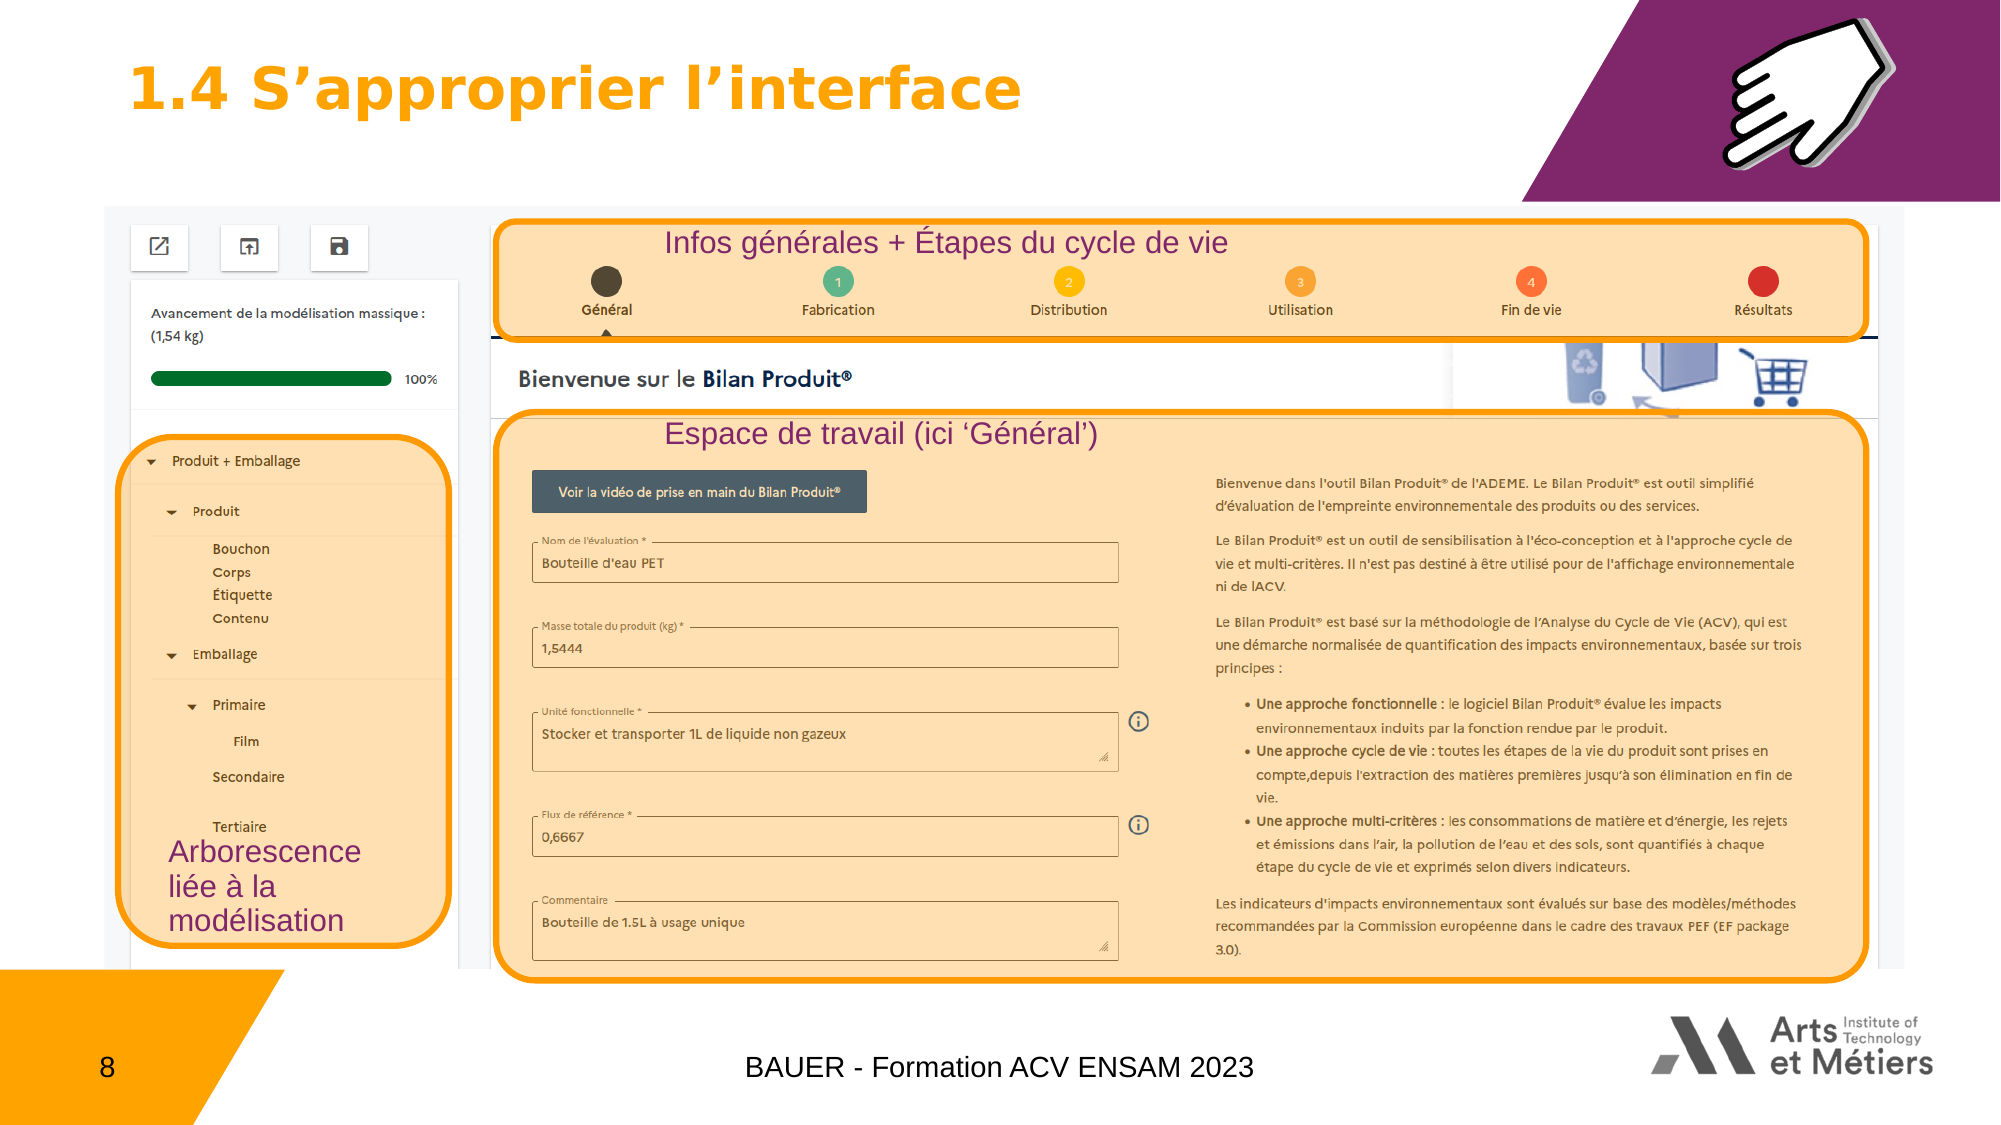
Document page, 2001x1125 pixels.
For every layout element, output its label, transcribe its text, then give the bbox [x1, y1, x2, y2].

picture [1631, 997, 1952, 1093]
picture [104, 0, 2001, 969]
text_box Infos générales + Étapes du cycle de vie [649, 218, 1441, 290]
text_box [496, 412, 1867, 981]
text_box Espace de travail (ici ‘Général’) [649, 408, 1442, 480]
text_box [118, 436, 449, 942]
title 1.4 S’approprier l’interface [112, 51, 1406, 166]
text_box Arborescence liée à la modélisation [153, 826, 414, 946]
text_box [496, 221, 1867, 340]
